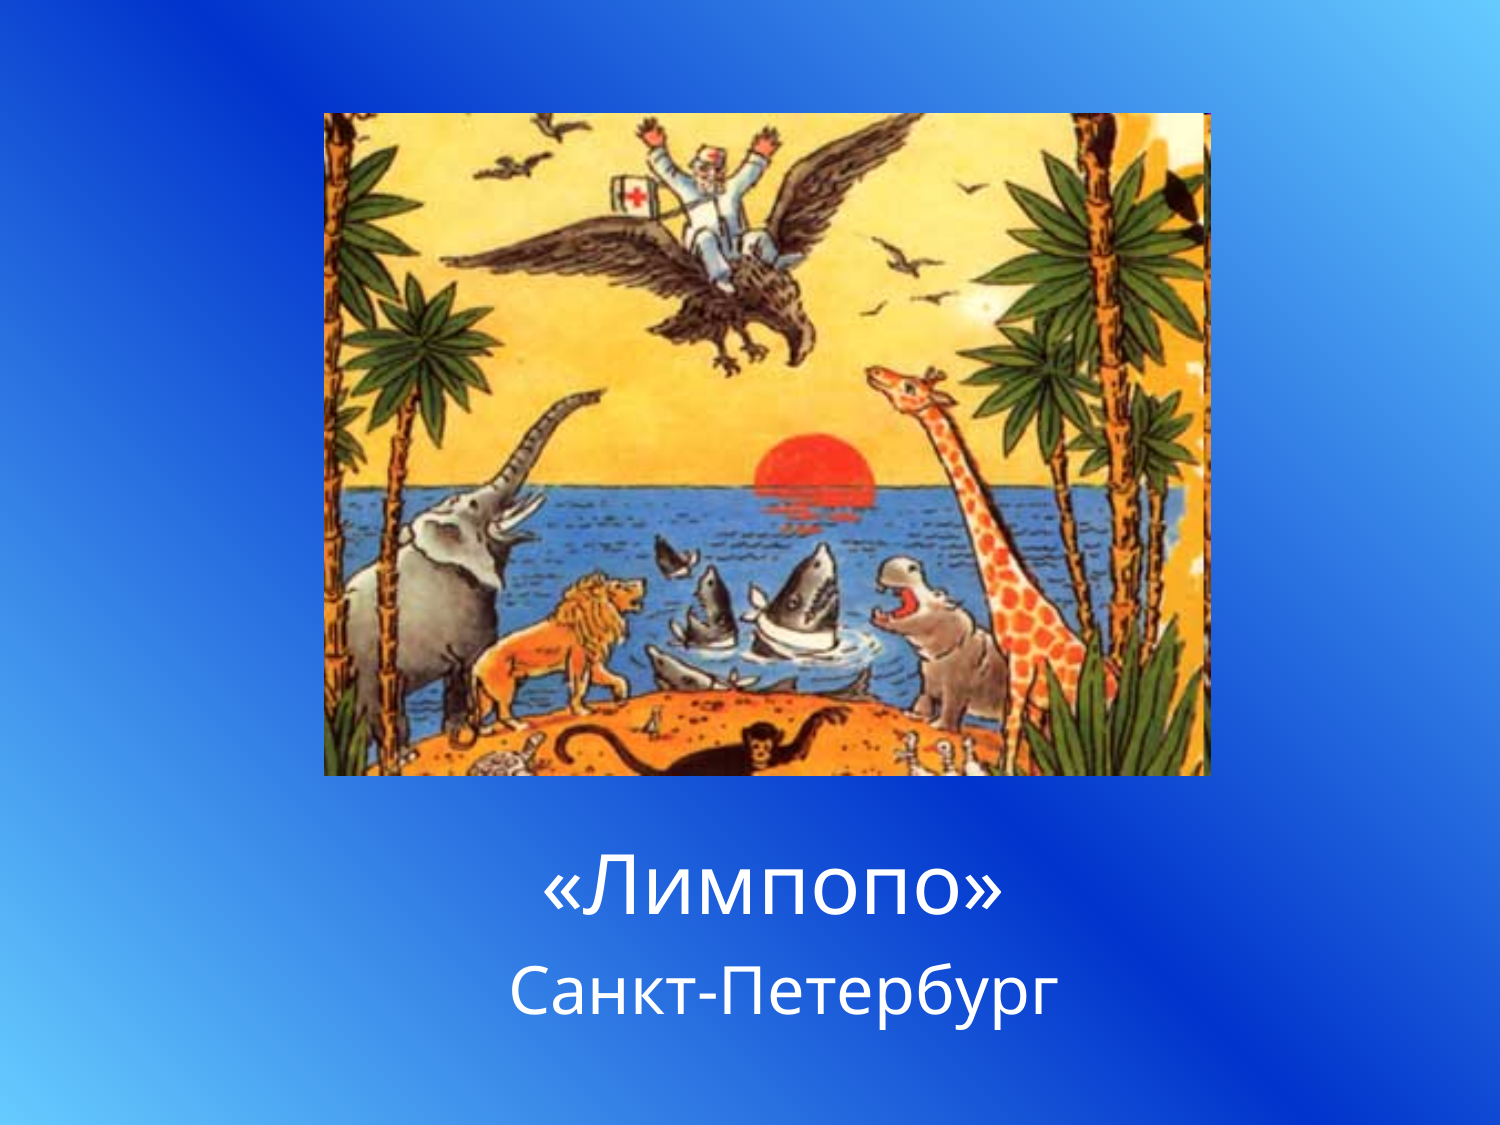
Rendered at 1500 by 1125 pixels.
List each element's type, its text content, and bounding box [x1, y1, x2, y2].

text_box «Лимпопо» Санкт-Петербург [135, 810, 1411, 1052]
picture [324, 113, 1211, 776]
